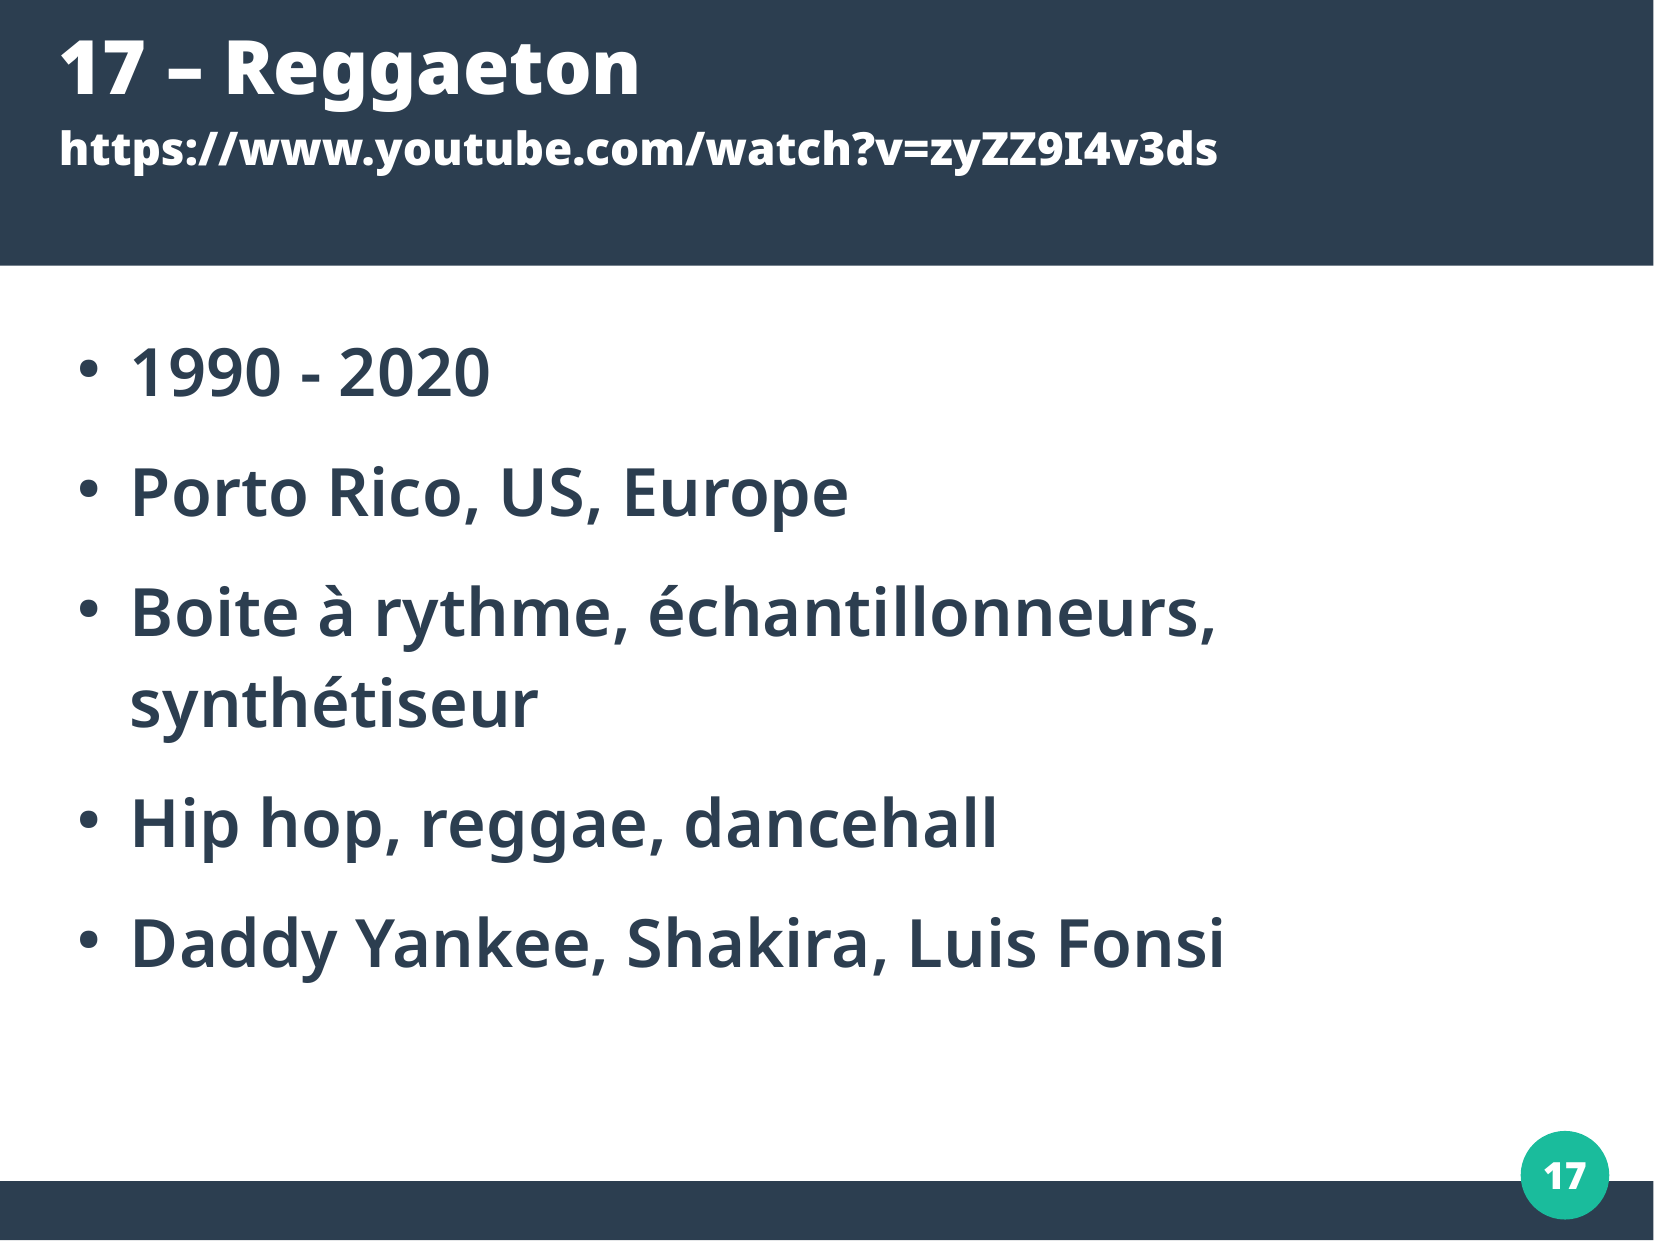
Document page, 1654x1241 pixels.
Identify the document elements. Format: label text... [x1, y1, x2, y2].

list 1990 - 2020 Porto Rico, US, Europe Boite à rythme, échantillonneurs, synthétiseur Hip hop, reggae, dancehall Daddy Yankee, Shakira, Luis Fonsi [59, 324, 1595, 1152]
title 17 – Reggaeton https://www.youtube.com/watch?v=zyZZ9I4v3ds [59, 49, 1595, 207]
